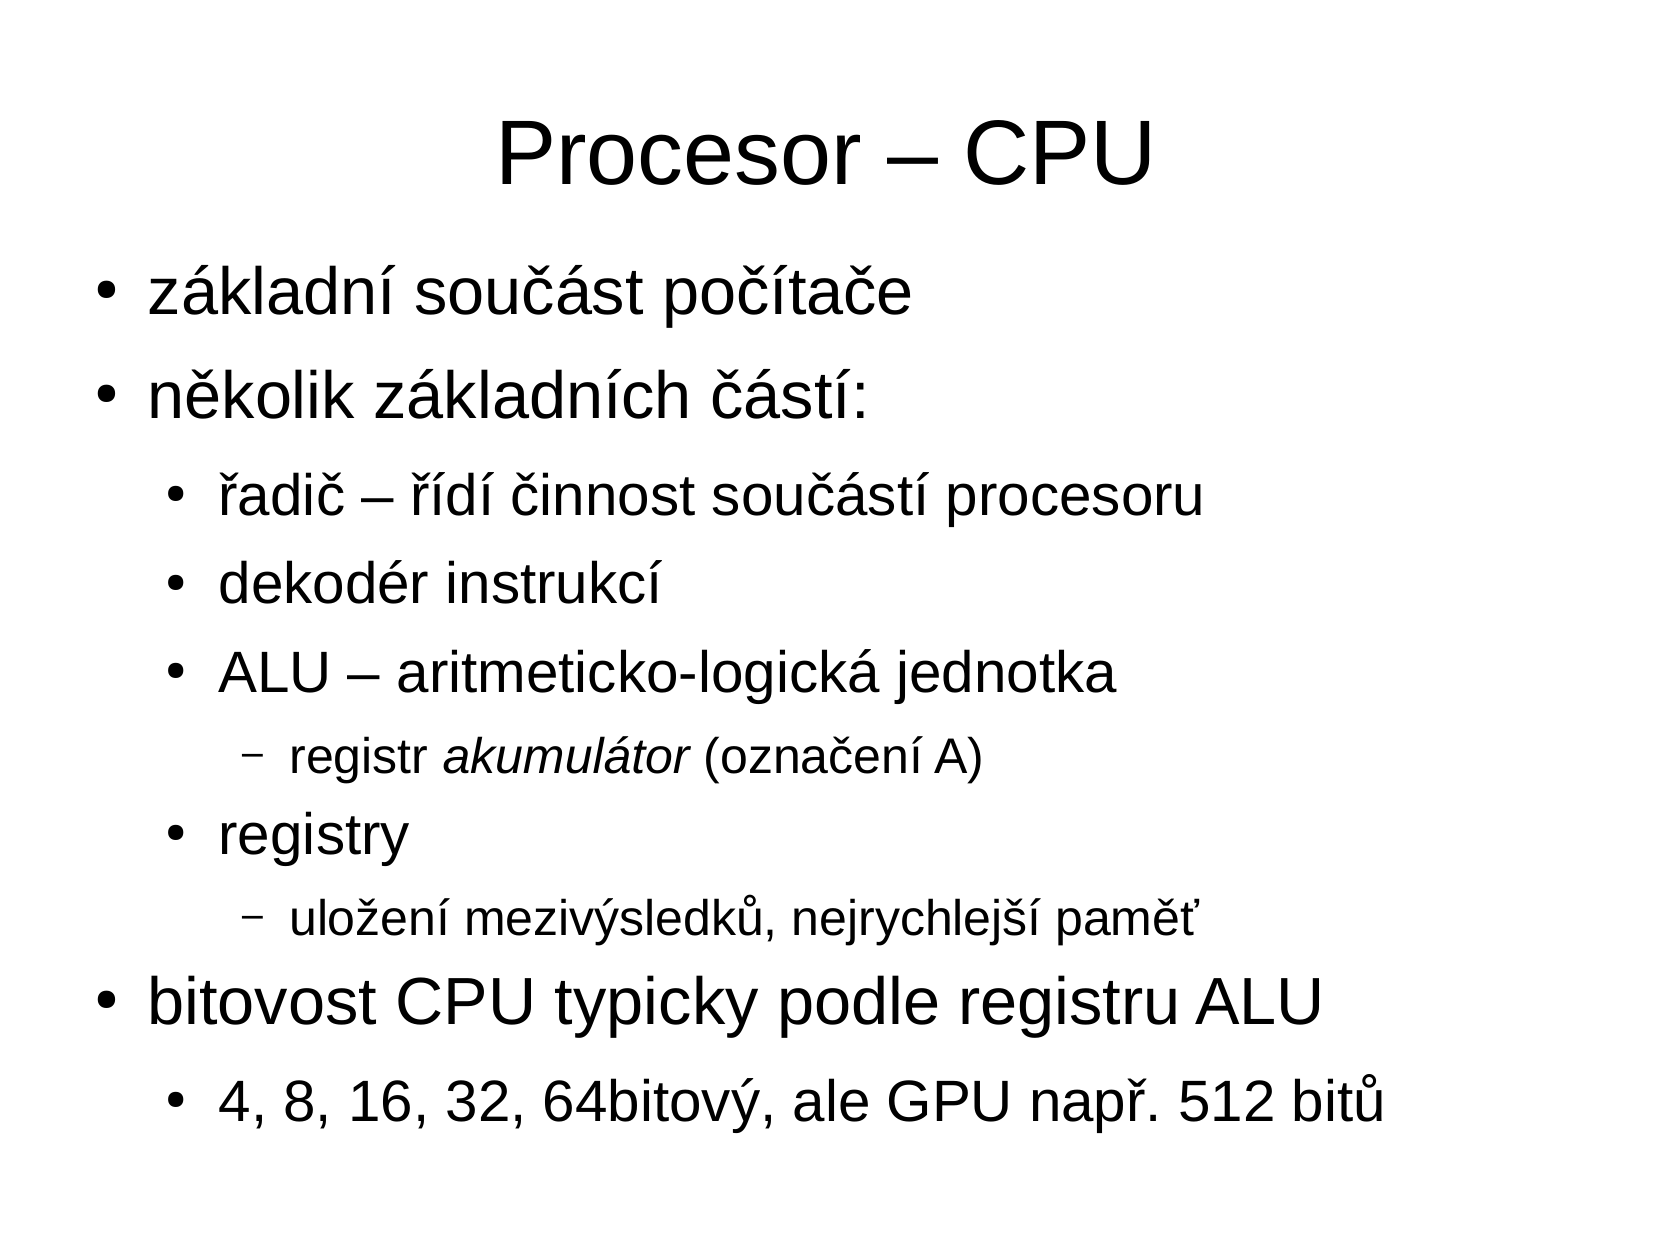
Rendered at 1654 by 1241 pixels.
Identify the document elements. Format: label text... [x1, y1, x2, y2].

title Procesor – CPU [82, 56, 1571, 250]
list základní součást počítače několik základních částí: řadič – řídí činnost součástí procesoru dekodér instrukcí ALU – aritmeticko-logická jednotka registr akumulátor (označení A) registry uložení mezivýsledků, nejrychlejší paměť bitovost CPU typicky podle registru ALU 4, 8, 16, 32, 64bitový, ale GPU např. 512 bitů [76, 253, 1565, 1134]
